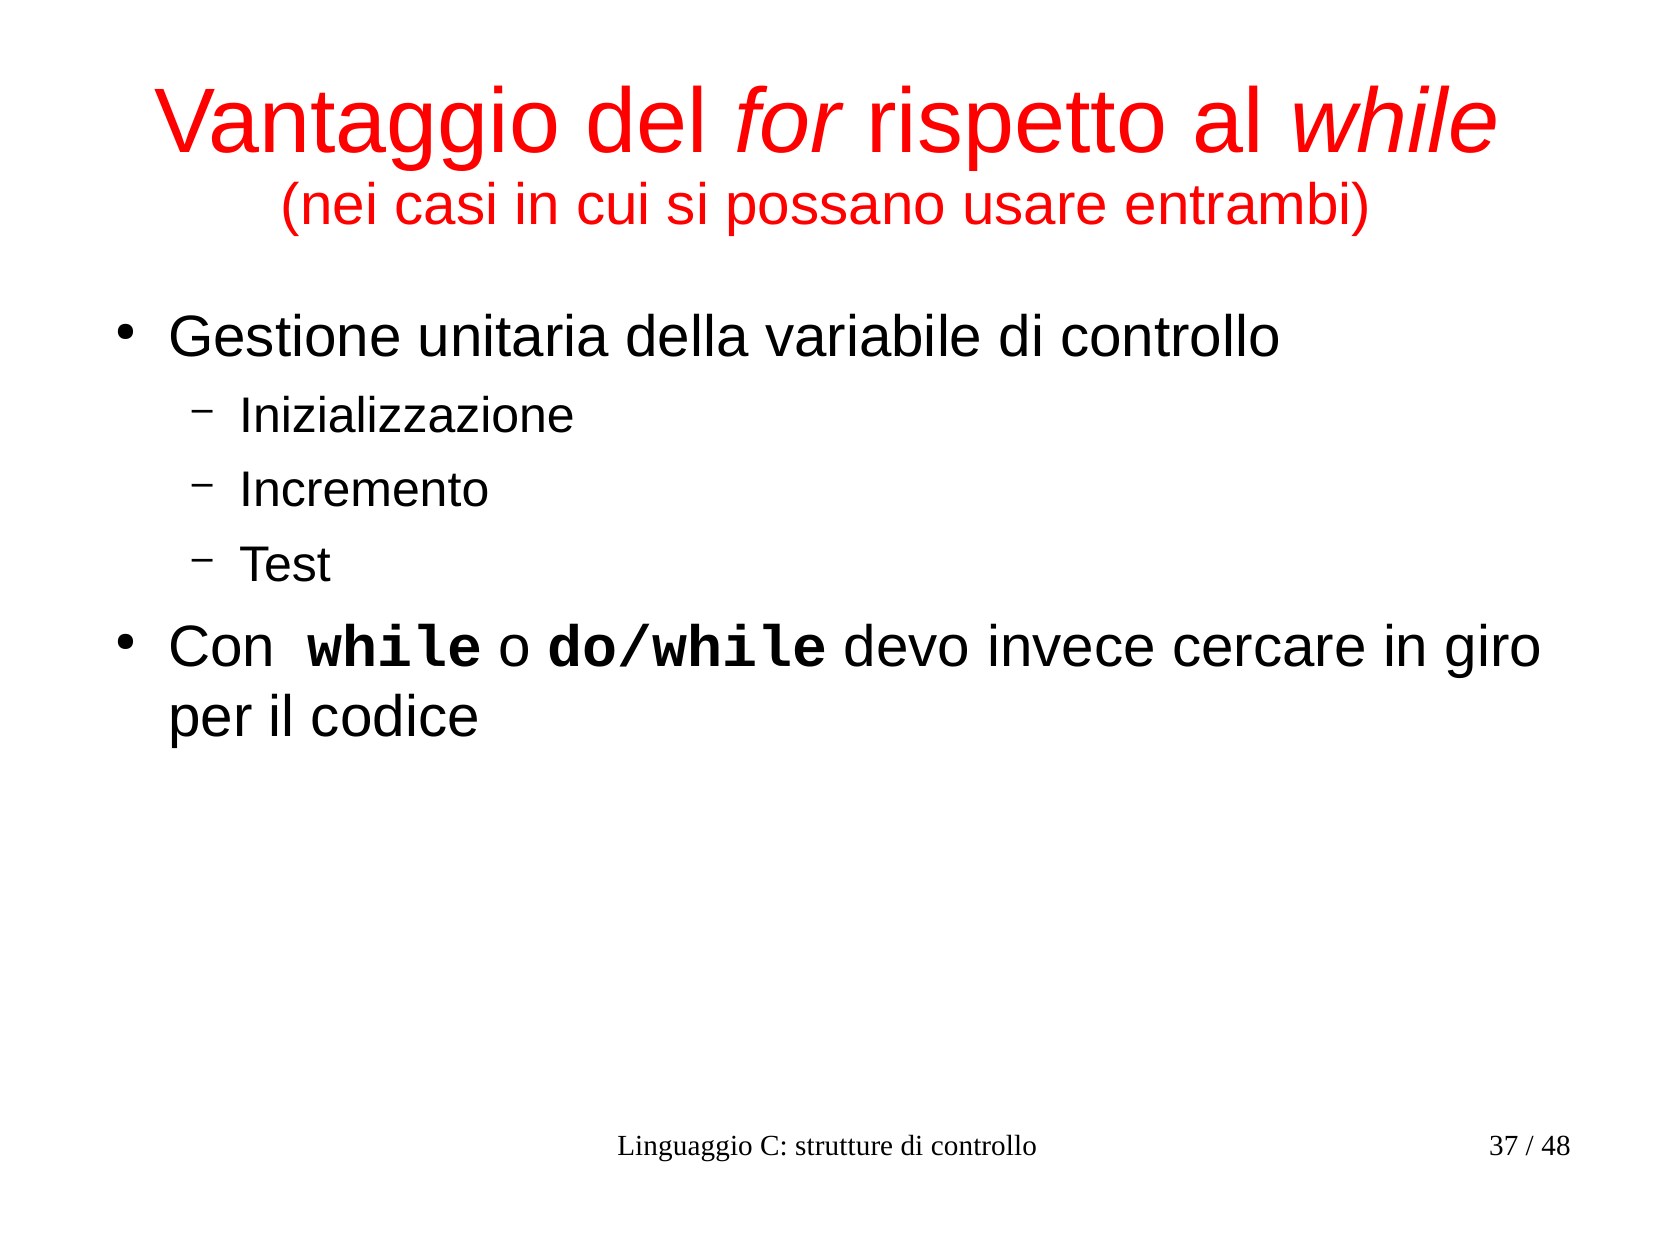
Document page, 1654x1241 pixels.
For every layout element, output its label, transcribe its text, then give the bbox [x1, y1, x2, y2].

title Vantaggio del for rispetto al while (nei casi in cui si possano usare entrambi) [82, 49, 1571, 257]
list Gestione unitaria della variabile di controllo Inizializzazione Incremento Test Con while o do/while devo invece cercare in giro per il codice [82, 290, 1571, 1109]
